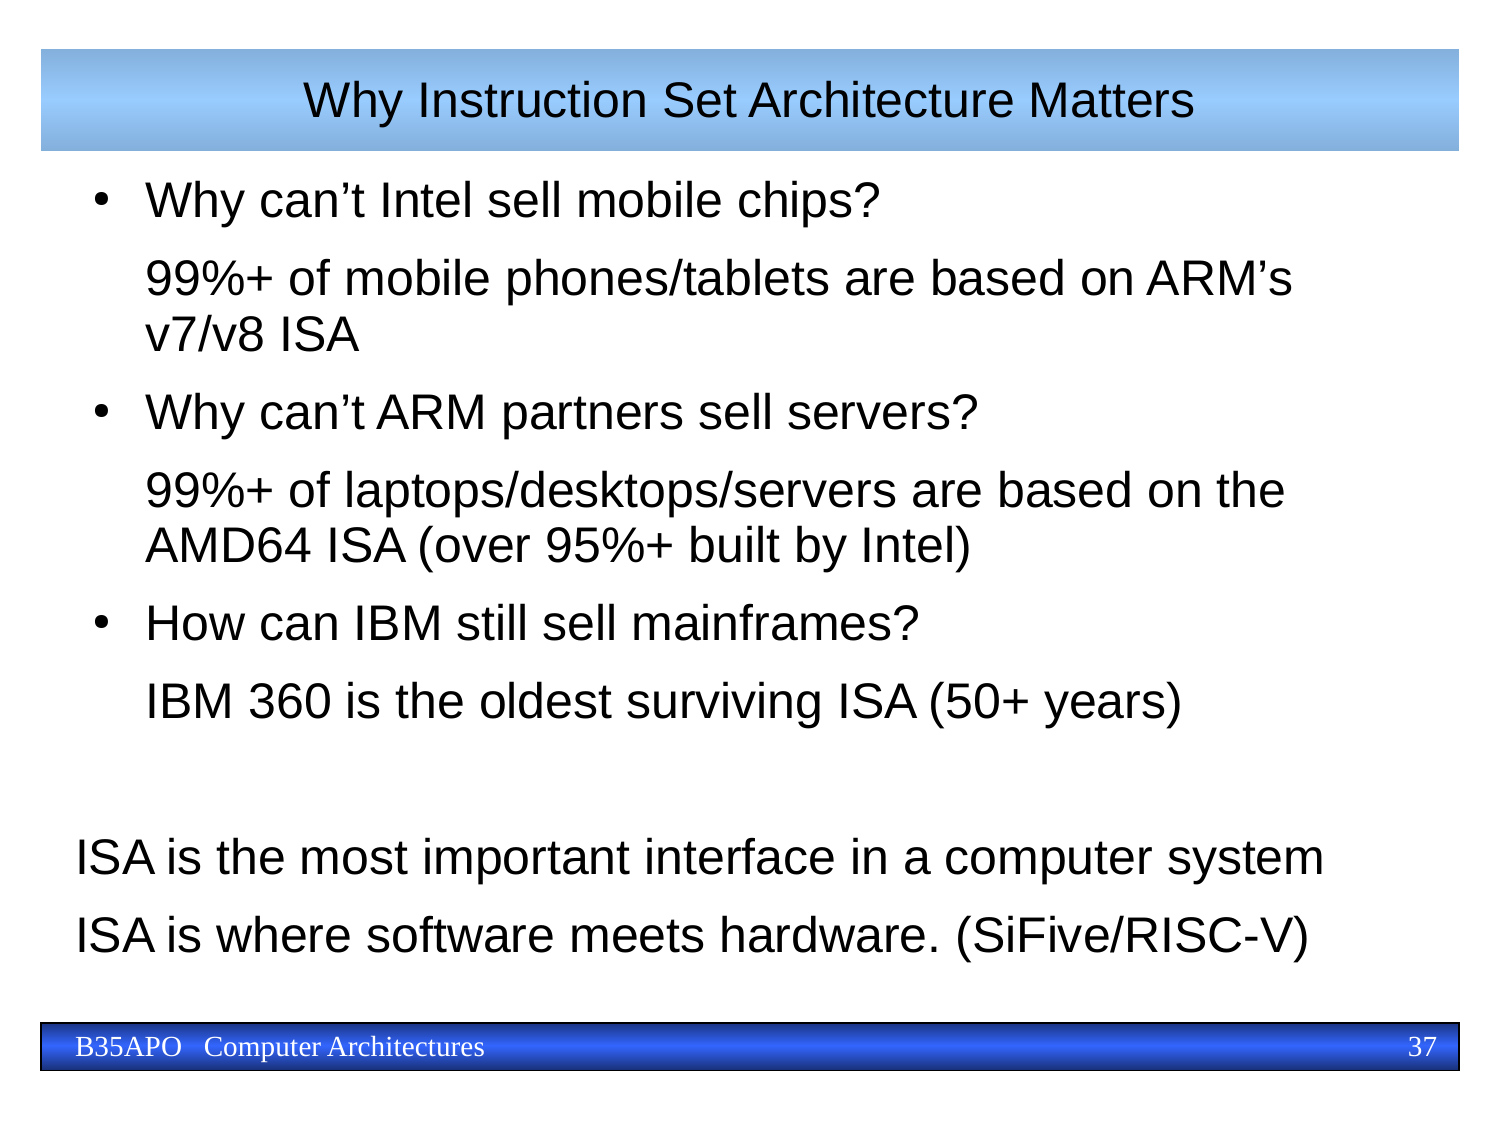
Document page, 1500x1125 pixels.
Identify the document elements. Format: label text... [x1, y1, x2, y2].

list Why can’t Intel sell mobile chips? 99%+ of mobile phones/tablets are based on ARM’s v7/v8 ISA Why can’t ARM partners sell servers? 99%+ of laptops/desktops/servers are based on the AMD64 ISA (over 95%+ built by Intel) How can IBM still sell mainframes? IBM 360 is the oldest surviving ISA (50+ years) ISA is the most important interface in a computer system ISA is where software meets hardware. (SiFive/RISC-V) [75, 172, 1426, 1000]
title Why Instruction Set Architecture Matters [41, 49, 1459, 151]
